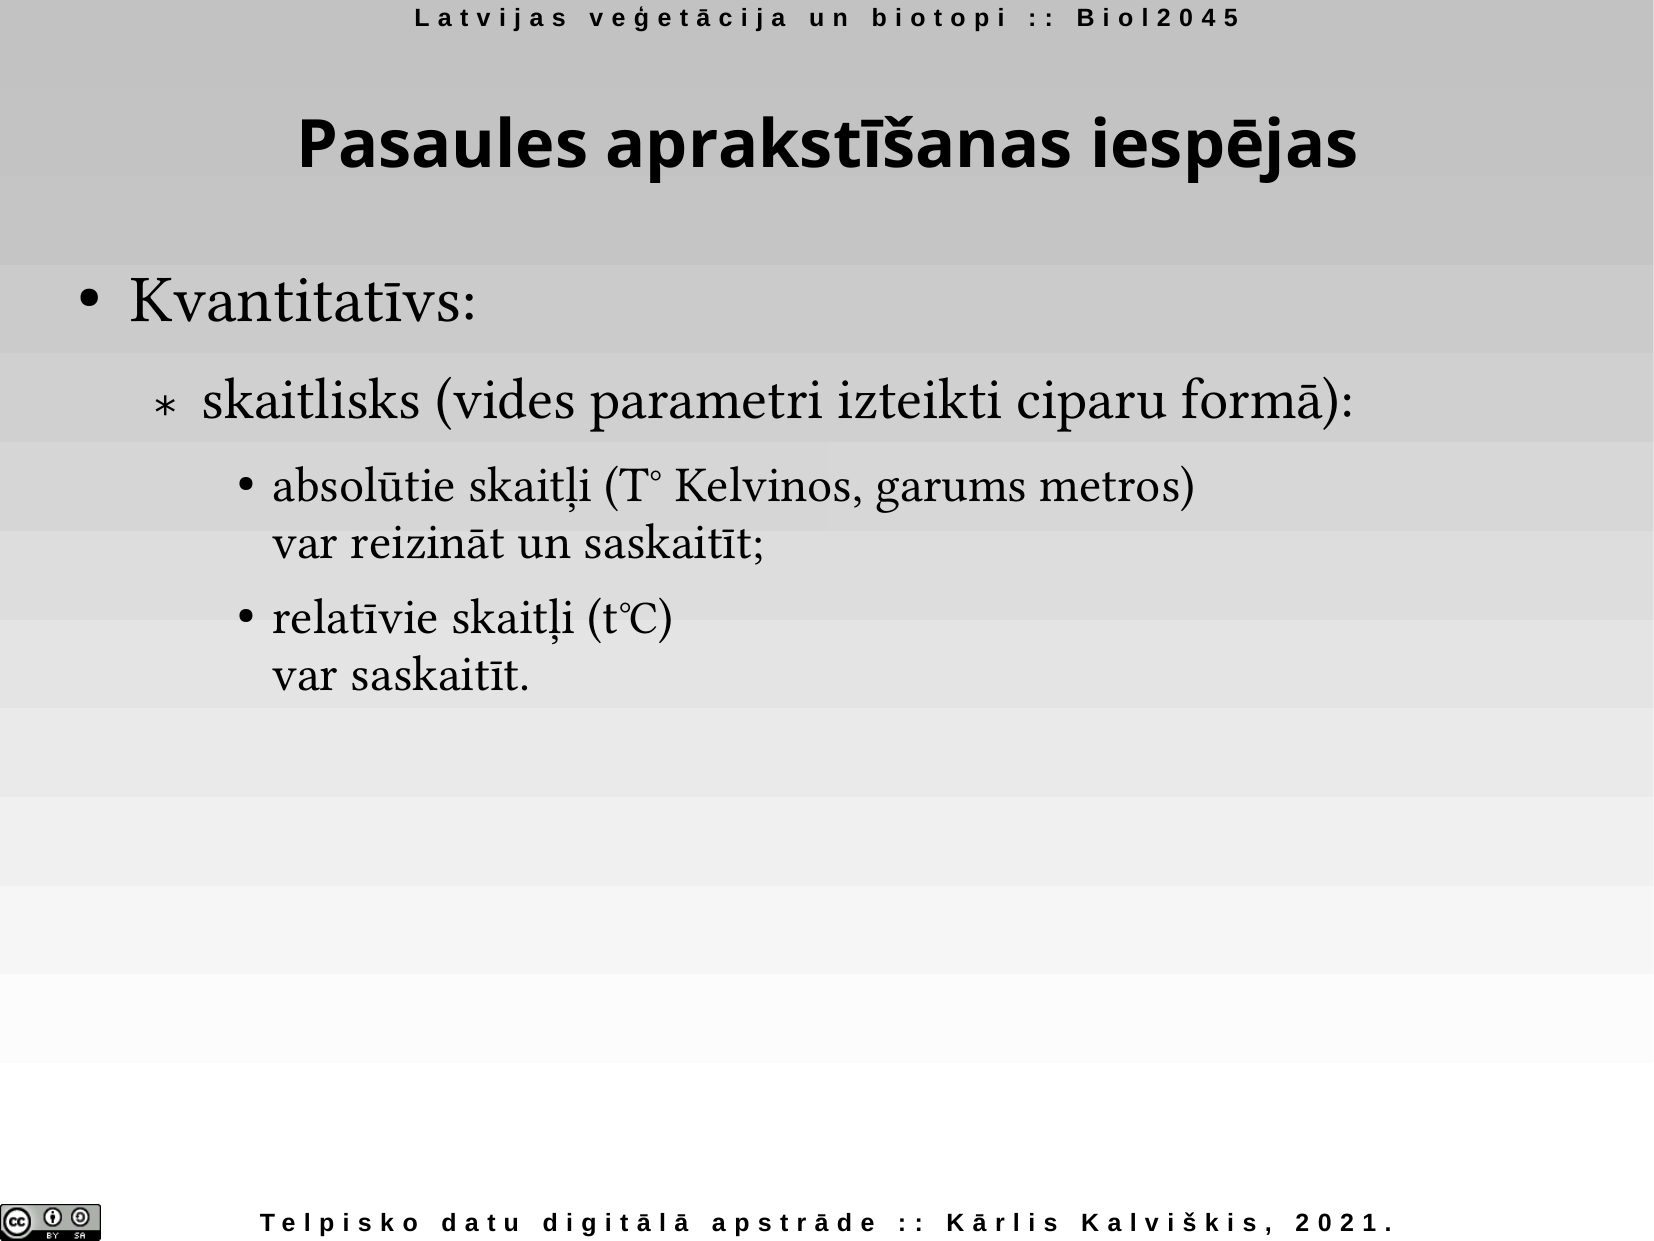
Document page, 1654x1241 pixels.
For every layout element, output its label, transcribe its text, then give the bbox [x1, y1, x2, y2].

list Kvantitatīvs: skaitlisks (vides parametri izteikti ciparu formā): absolūtie skaitļi (T° Kelvinos, garums metros) var reizināt un saskaitīt; relatīvie skaitļi (t°C) var saskaitīt. [59, 261, 1596, 1175]
title Pasaules aprakstīšanas iespējas [59, 37, 1596, 246]
picture [0, 0, 1654, 1241]
